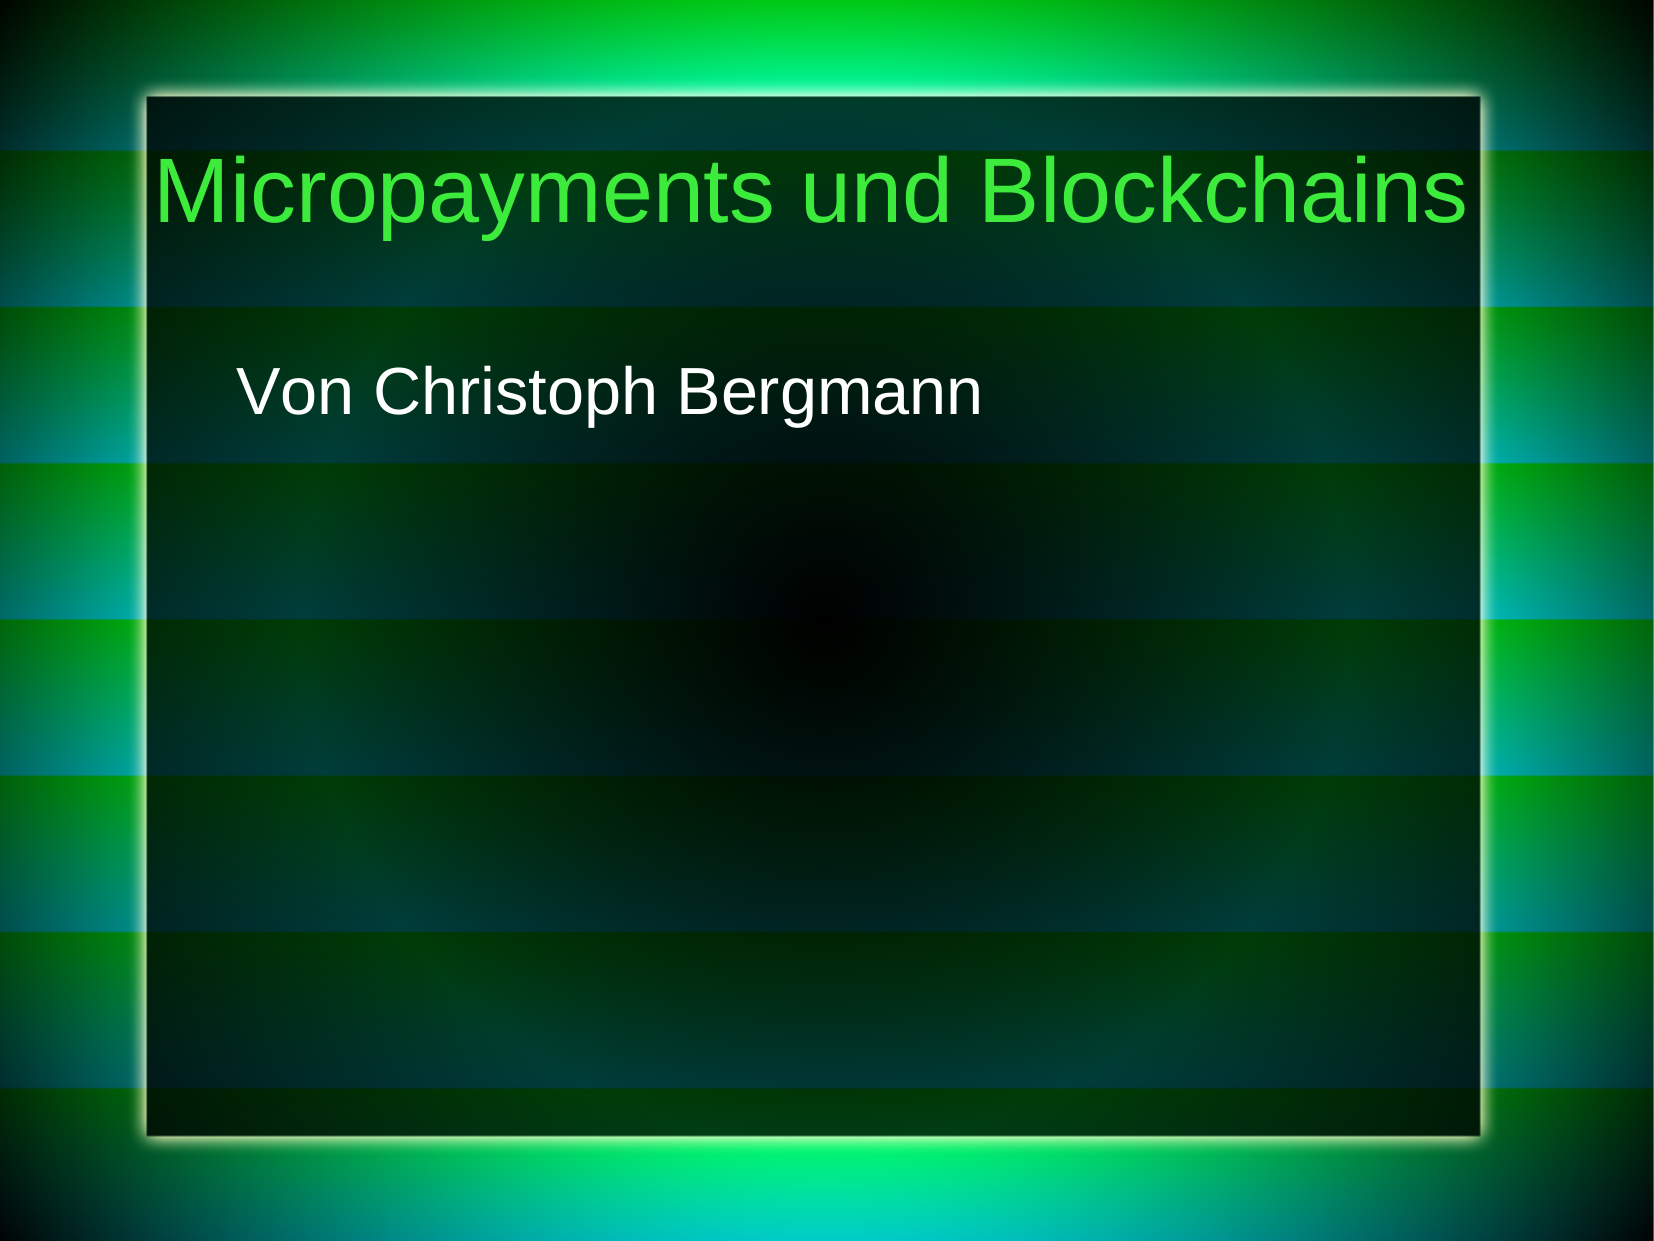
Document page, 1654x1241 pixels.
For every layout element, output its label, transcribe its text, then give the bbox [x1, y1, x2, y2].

picture [0, 0, 1654, 1241]
title Micropayments und Blockchains [147, 94, 1477, 287]
list Von Christoph Bergmann [147, 354, 1477, 1109]
